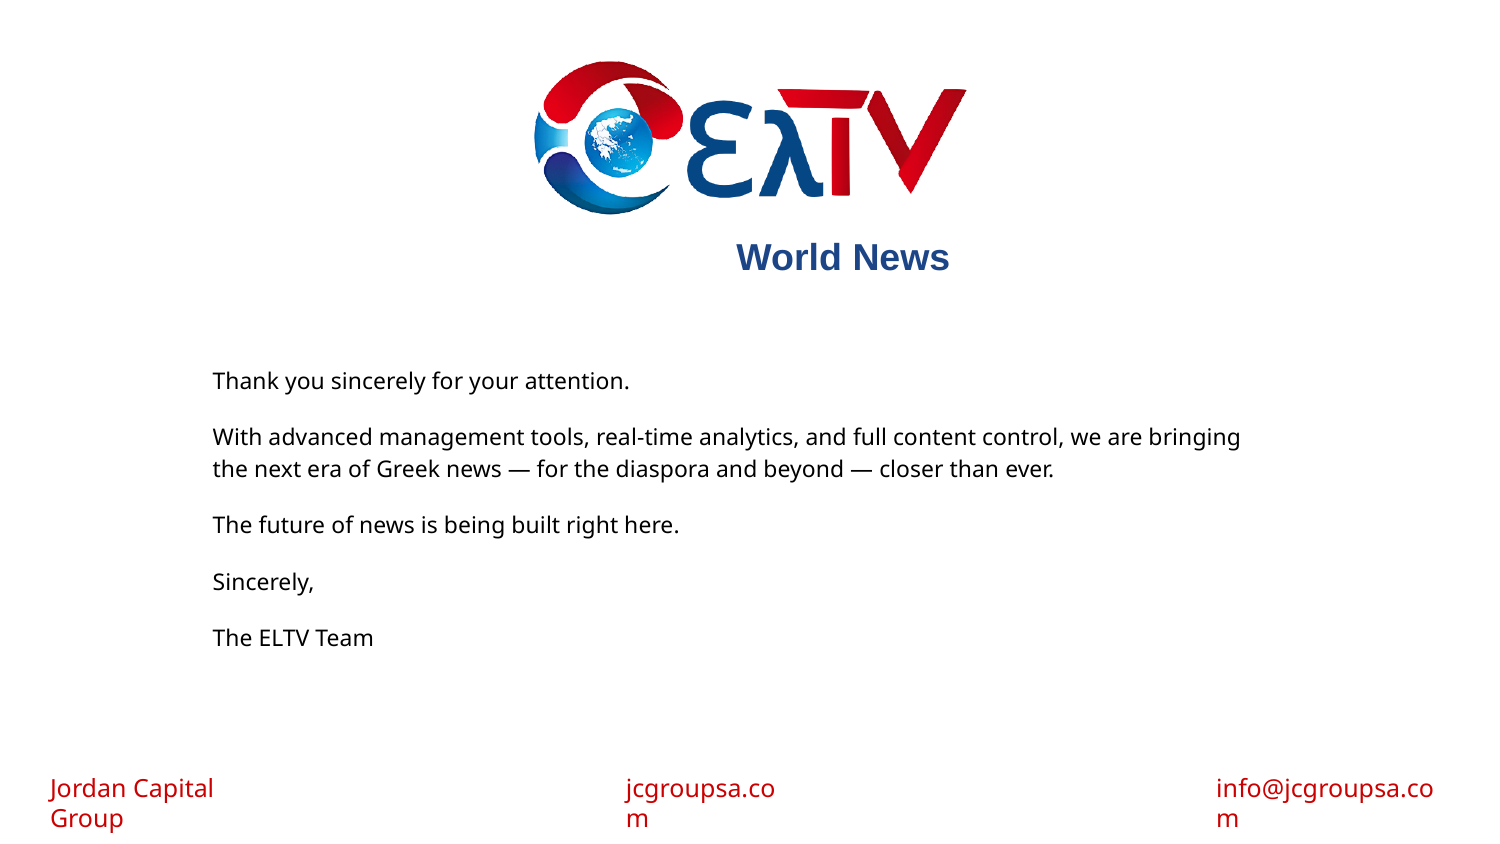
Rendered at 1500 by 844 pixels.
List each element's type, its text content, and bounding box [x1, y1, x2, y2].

text_box Thank you sincerely for your attention. With advanced management tools, real-time analytics, and full content control, we are bringing the next era of Greek news — for the diaspora and beyond — closer than ever. The future of news is being built right here. Sincerely, The ELTV Team [197, 347, 1291, 667]
text_box jcgroupsa.com [610, 757, 806, 844]
text_box info@jcgroupsa.com [1201, 757, 1471, 844]
text_box World News [721, 217, 967, 293]
picture [533, 59, 967, 218]
text_box Jordan Capital Group [35, 757, 305, 844]
